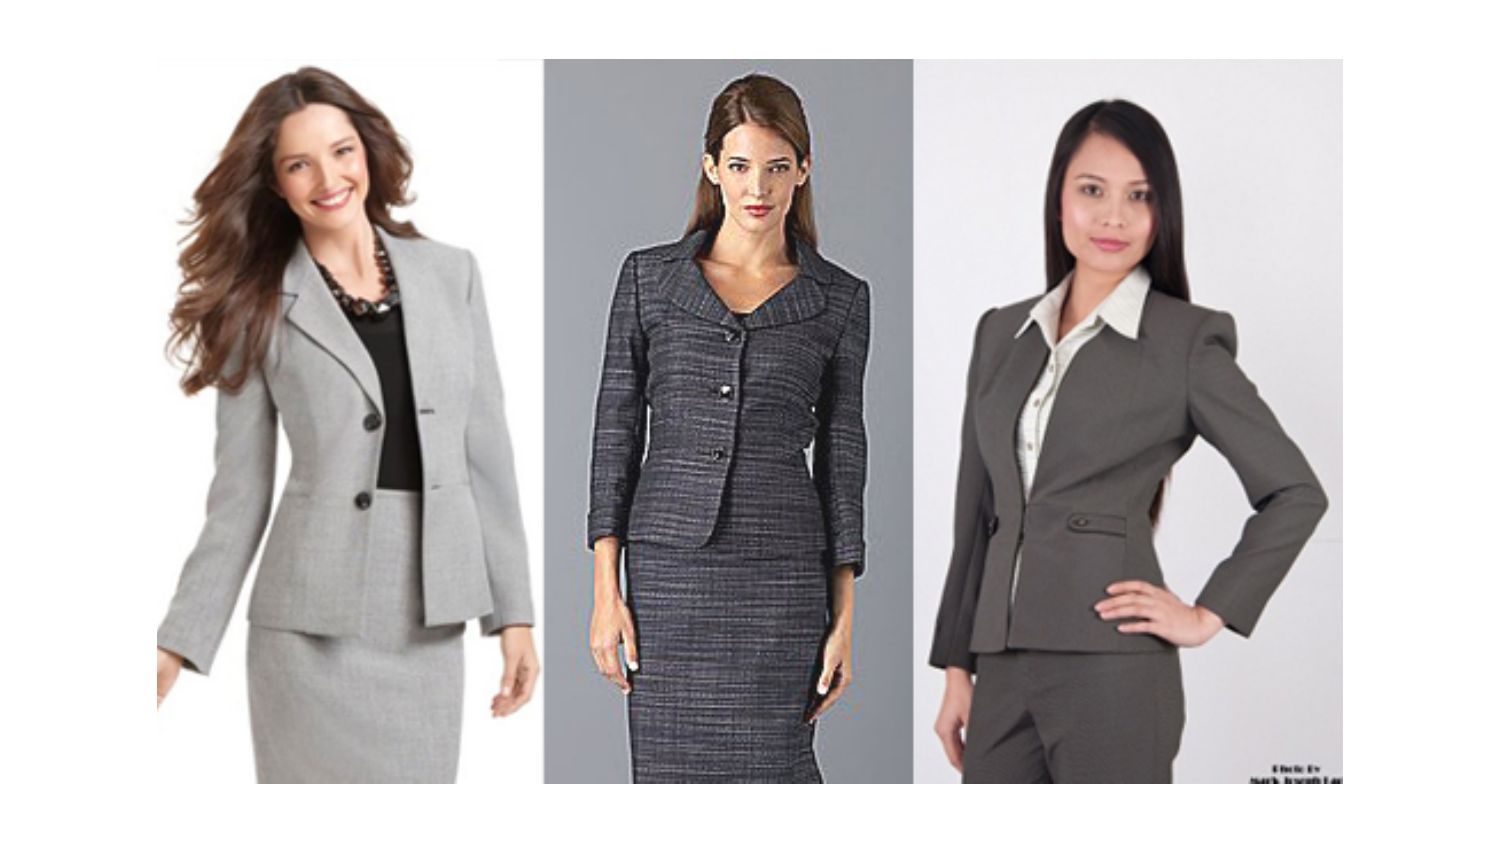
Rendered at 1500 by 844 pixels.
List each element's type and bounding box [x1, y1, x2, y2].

picture [157, 59, 1343, 784]
